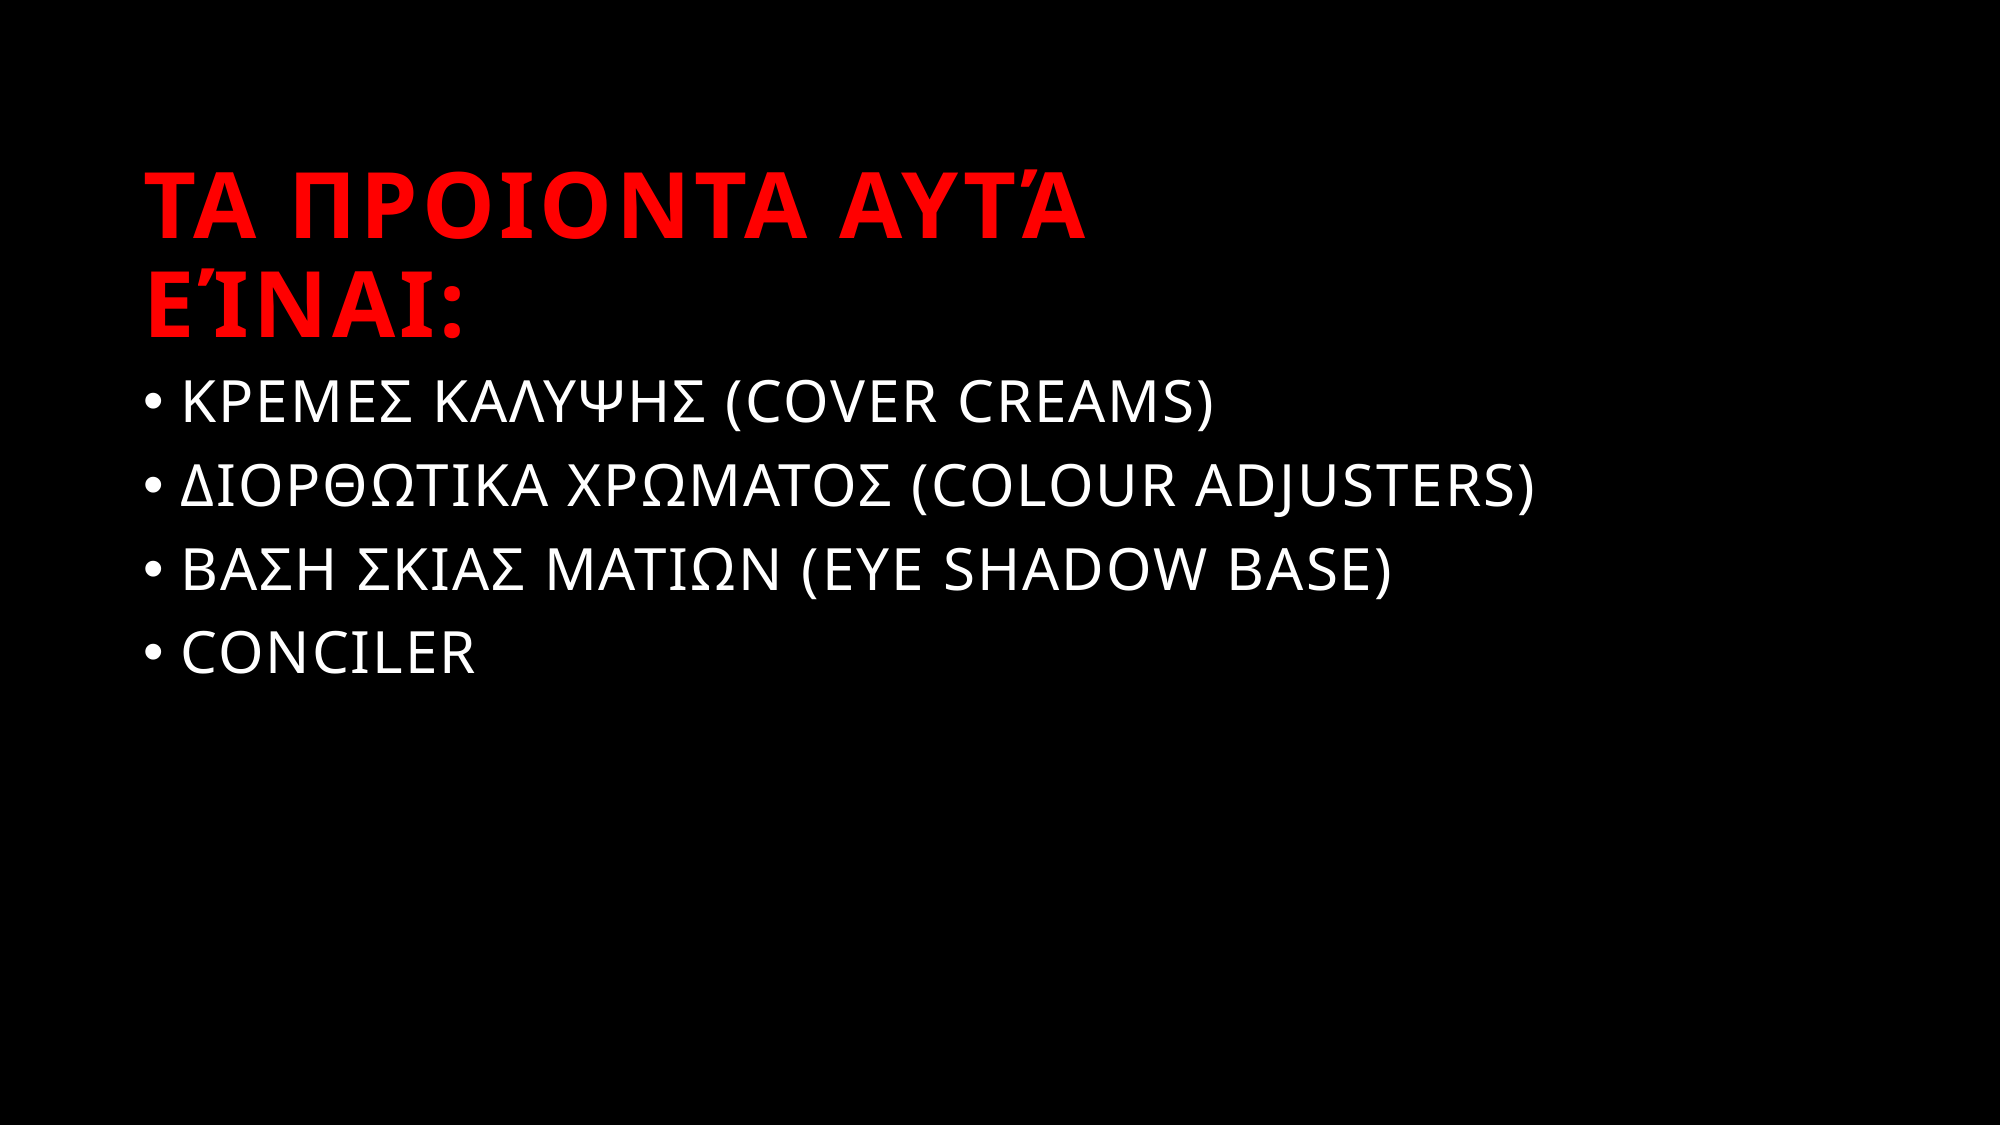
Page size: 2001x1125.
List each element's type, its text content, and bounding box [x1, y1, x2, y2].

title ΤΑ ΠΡΟΙΟΝΤΑ ΑΥΤΆ ΕΊΝΑΙ: [125, 141, 1340, 305]
list ΚΡΕΜΕΣ ΚΑΛΥΨΗΣ (COVER CREAMS) ΔΙΟΡΘΩΤΙΚΑ ΧΡΩΜΑΤΟΣ (COLOUR ADJUSTERS) ΒΑΣΗ ΣΚΙΑΣ ΜΑΤΙΩΝ (EYE SHADOW BASE) CONCILER [125, 354, 1876, 807]
